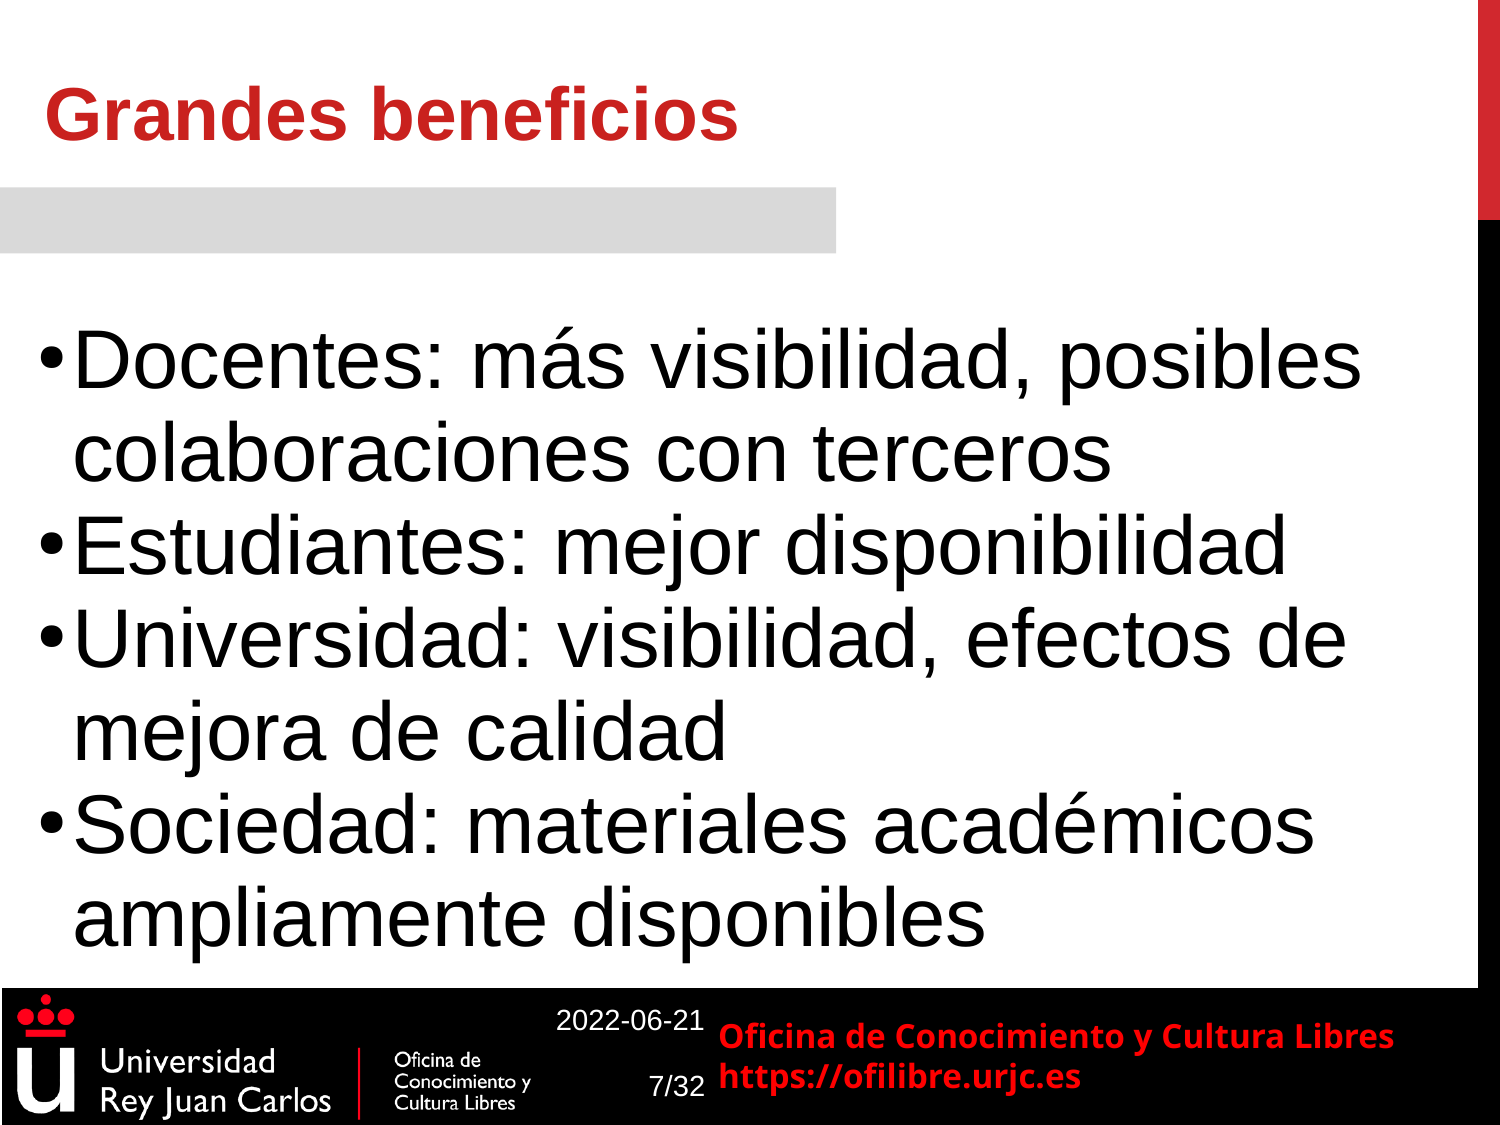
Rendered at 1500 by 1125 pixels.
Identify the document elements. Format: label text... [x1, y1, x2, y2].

picture [17, 994, 531, 1120]
title [75, 7, 1425, 196]
text_box Grandes beneficios [30, 64, 1306, 248]
text_box Docentes: más visibilidad, posibles colaboraciones con terceros Estudiantes: mejor disponibilidad Universidad: visibilidad, efectos de mejora de calidad Sociedad: materiales académicos ampliamente disponibles [22, 305, 1463, 972]
